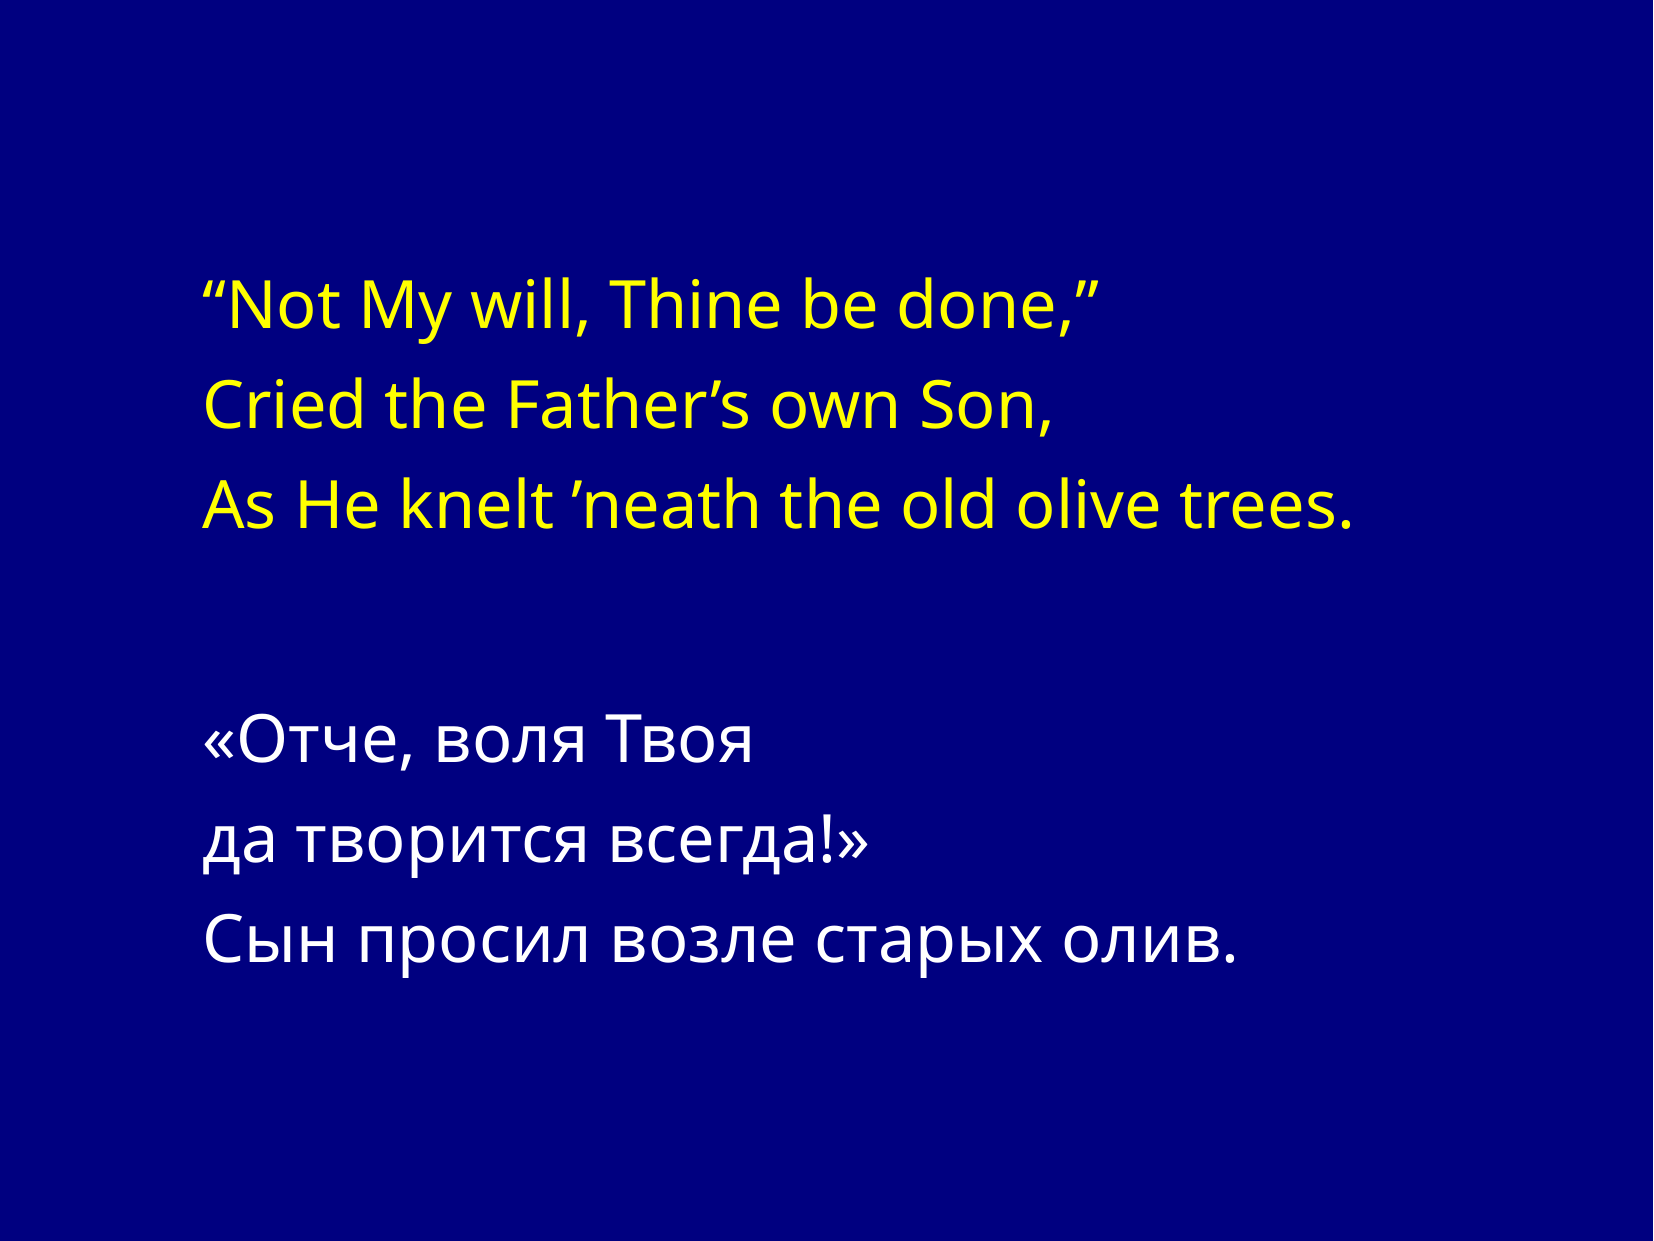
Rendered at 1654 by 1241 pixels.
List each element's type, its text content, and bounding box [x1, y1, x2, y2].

text_box “Not My will, Thine be done,” Cried the Father’s own Son, As He knelt ’neath the old olive trees. [75, 150, 1576, 638]
text_box «Отче, воля Твоя да творится всегда!» Сын просил возле старых олив. [75, 675, 1576, 1163]
